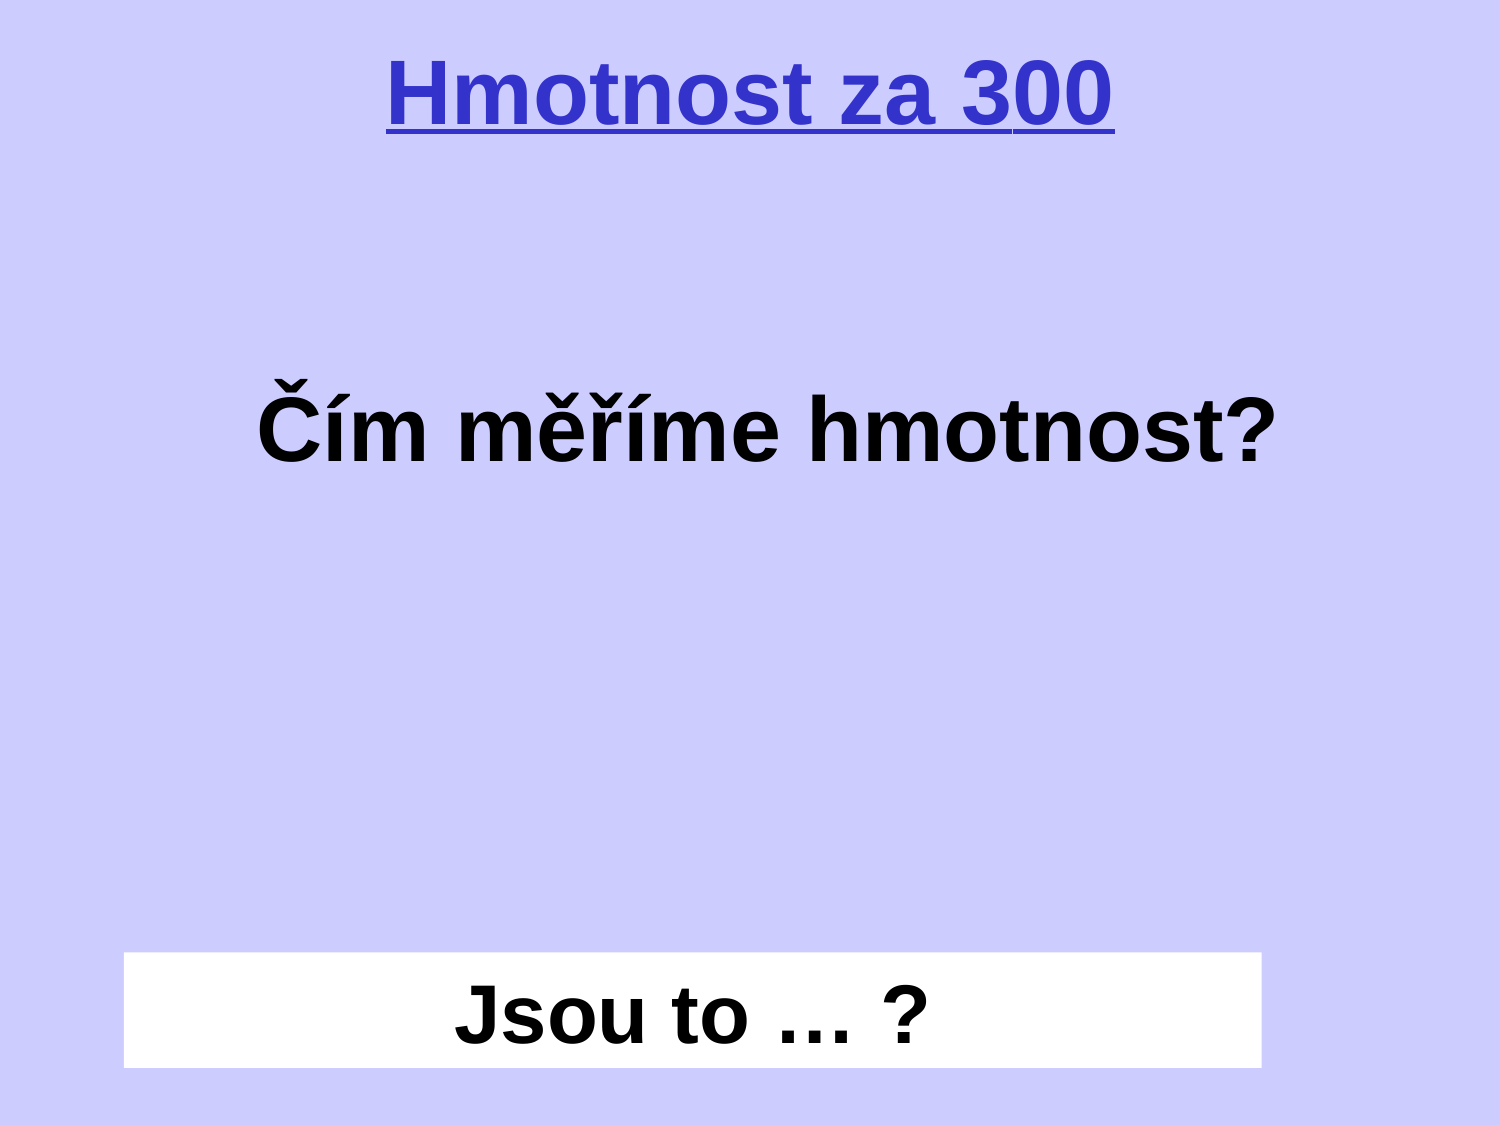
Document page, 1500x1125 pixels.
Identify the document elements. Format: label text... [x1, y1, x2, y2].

text_box Jsou to … ? [123, 952, 1262, 1068]
text_box Čím měříme hmotnost? [112, 361, 1426, 488]
text_box Hmotnost za 300 [0, 24, 1500, 151]
